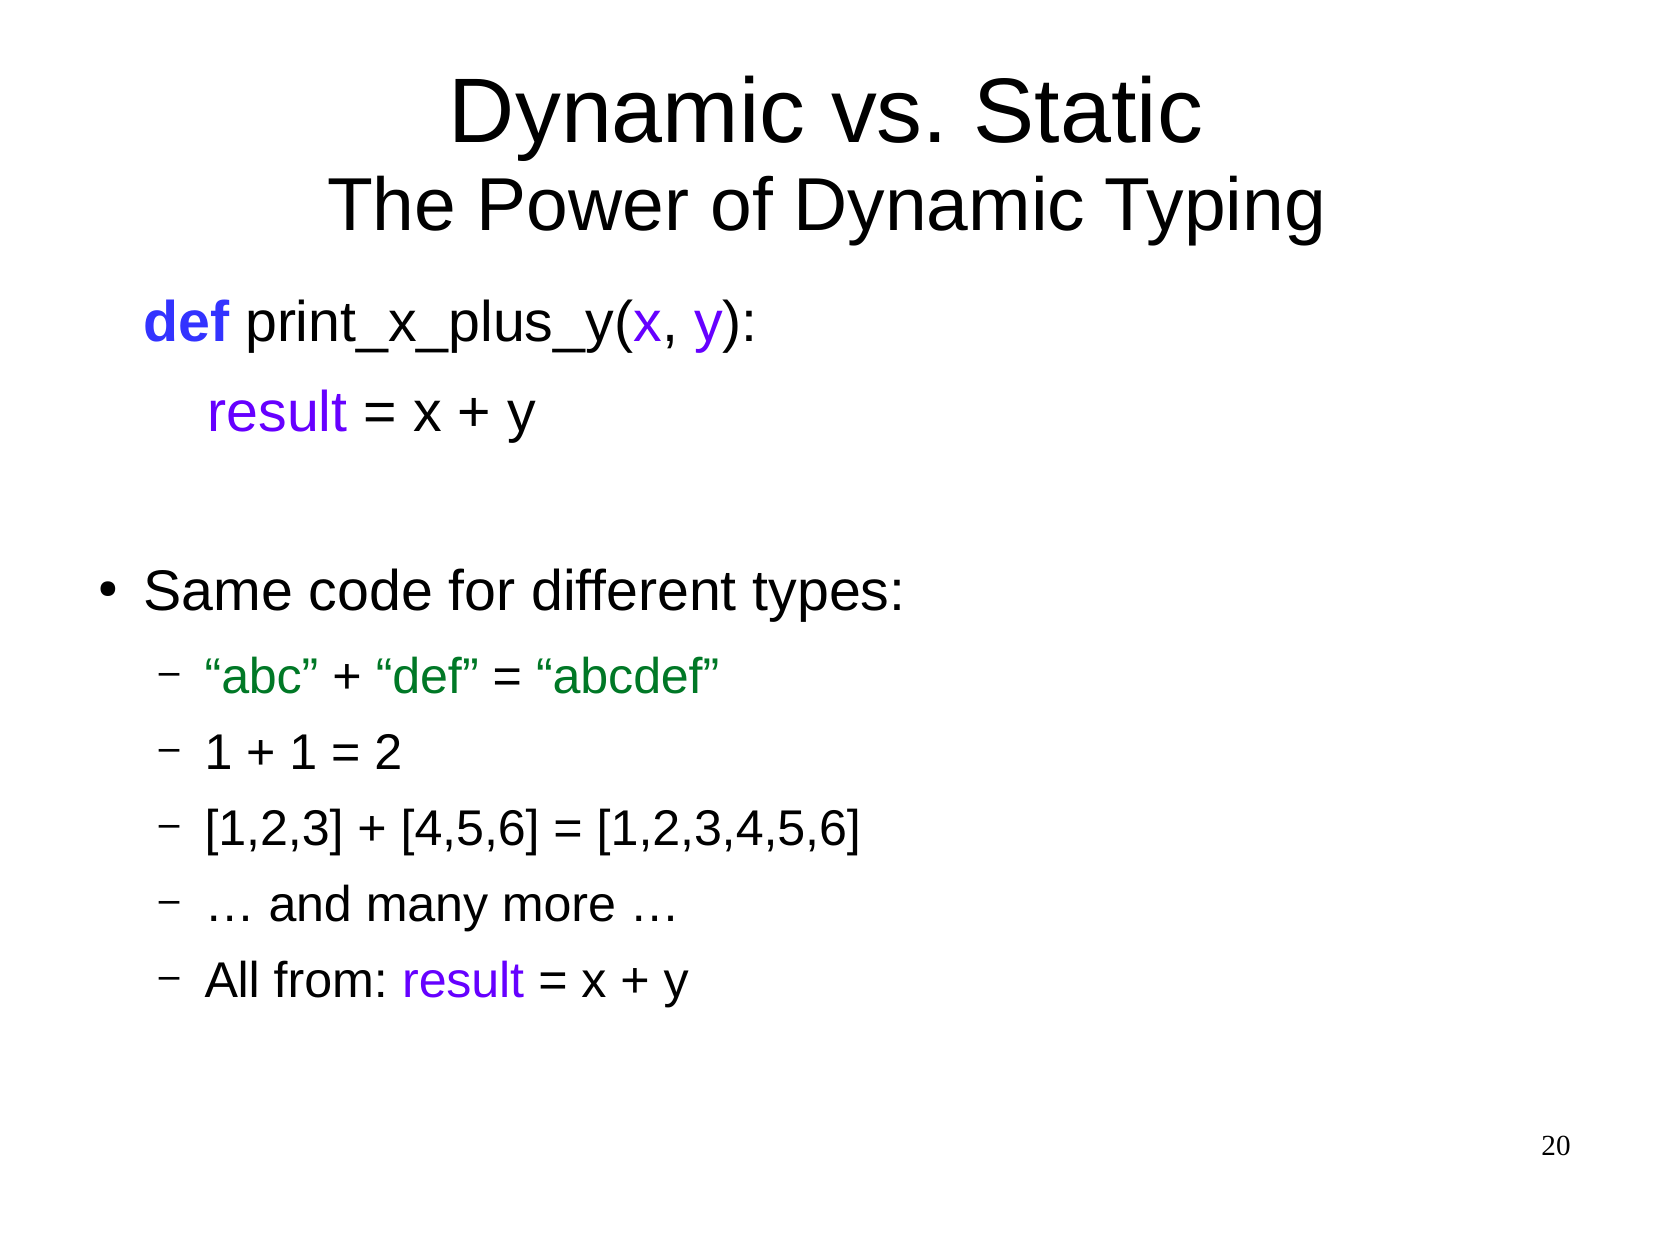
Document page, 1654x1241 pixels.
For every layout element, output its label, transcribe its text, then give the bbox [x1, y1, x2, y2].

list def print_x_plus_y(x, y): result = x + y Same code for different types: “abc” + “def” = “abcdef” 1 + 1 = 2 [1,2,3] + [4,5,6] = [1,2,3,4,5,6] … and many more … All from: result = x + y [82, 290, 1571, 1010]
title Dynamic vs. Static The Power of Dynamic Typing [82, 49, 1571, 257]
